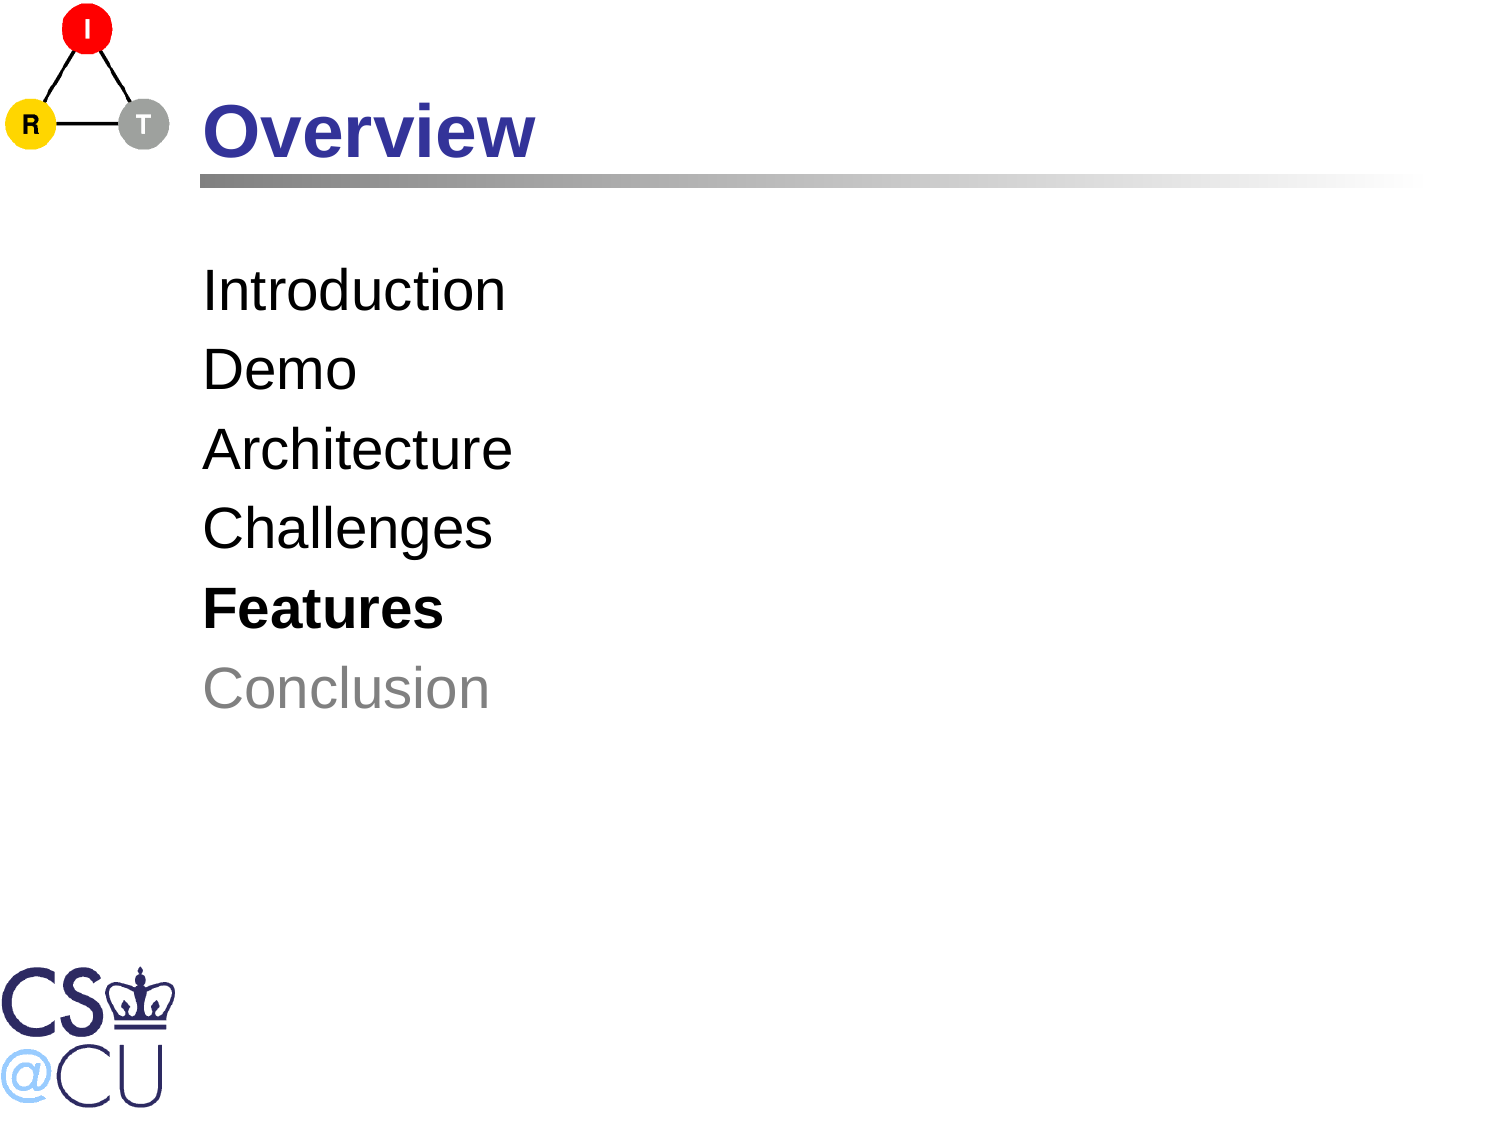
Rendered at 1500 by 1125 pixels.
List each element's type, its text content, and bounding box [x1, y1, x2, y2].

list Introduction Demo Architecture Challenges Features Conclusion [187, 249, 1463, 1013]
picture [0, 0, 173, 154]
title Overview [187, 37, 1463, 225]
picture [0, 949, 175, 1125]
